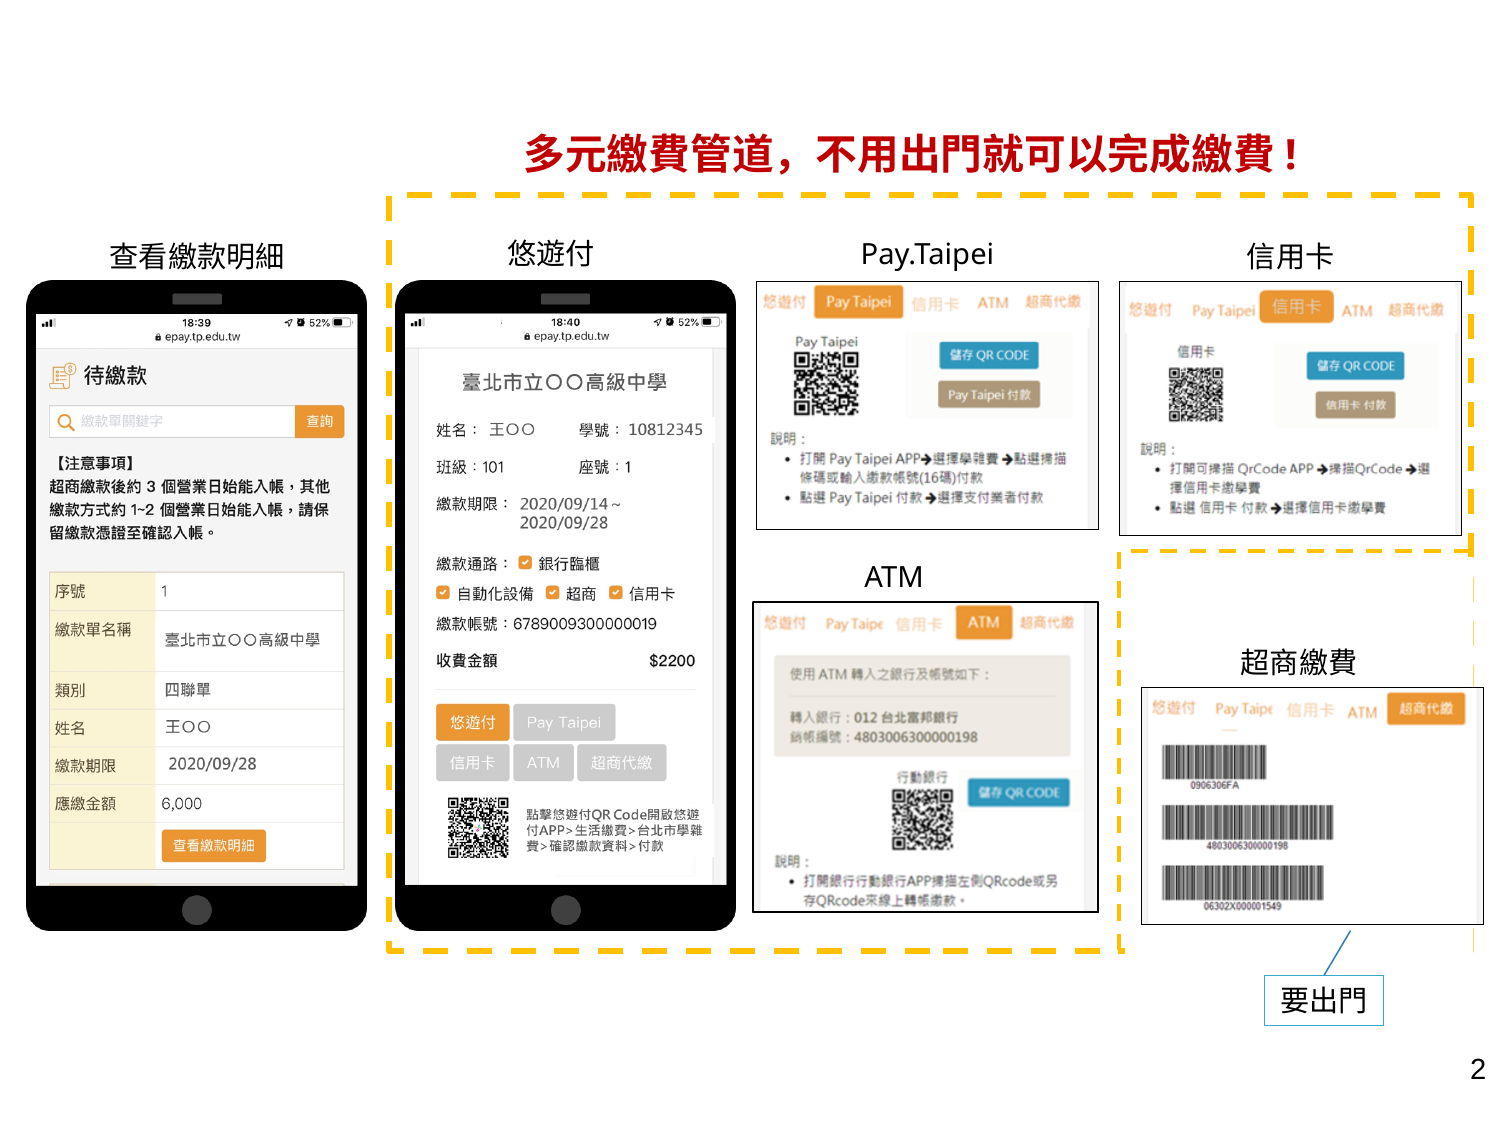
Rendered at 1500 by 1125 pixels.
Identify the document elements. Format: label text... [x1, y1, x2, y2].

picture [26, 280, 367, 931]
picture [756, 280, 1099, 530]
text_box 悠遊付 [491, 228, 611, 278]
picture [1141, 687, 1484, 925]
text_box Pay.Taipei [839, 228, 1016, 278]
picture [752, 601, 1099, 913]
picture [395, 280, 736, 931]
text_box <number> [1455, 1042, 1500, 1103]
text_box 查看繳款明細 [94, 230, 373, 281]
text_box ATM [834, 551, 954, 601]
text_box 多元繳費管道，不用出門就可以完成繳費! [508, 113, 1500, 186]
text_box 超商繳費 [1215, 636, 1384, 687]
text_box 要出門 [1264, 975, 1384, 1026]
picture [1119, 281, 1462, 536]
text_box [1125, 557, 1474, 965]
text_box 信用卡 [1230, 231, 1351, 281]
